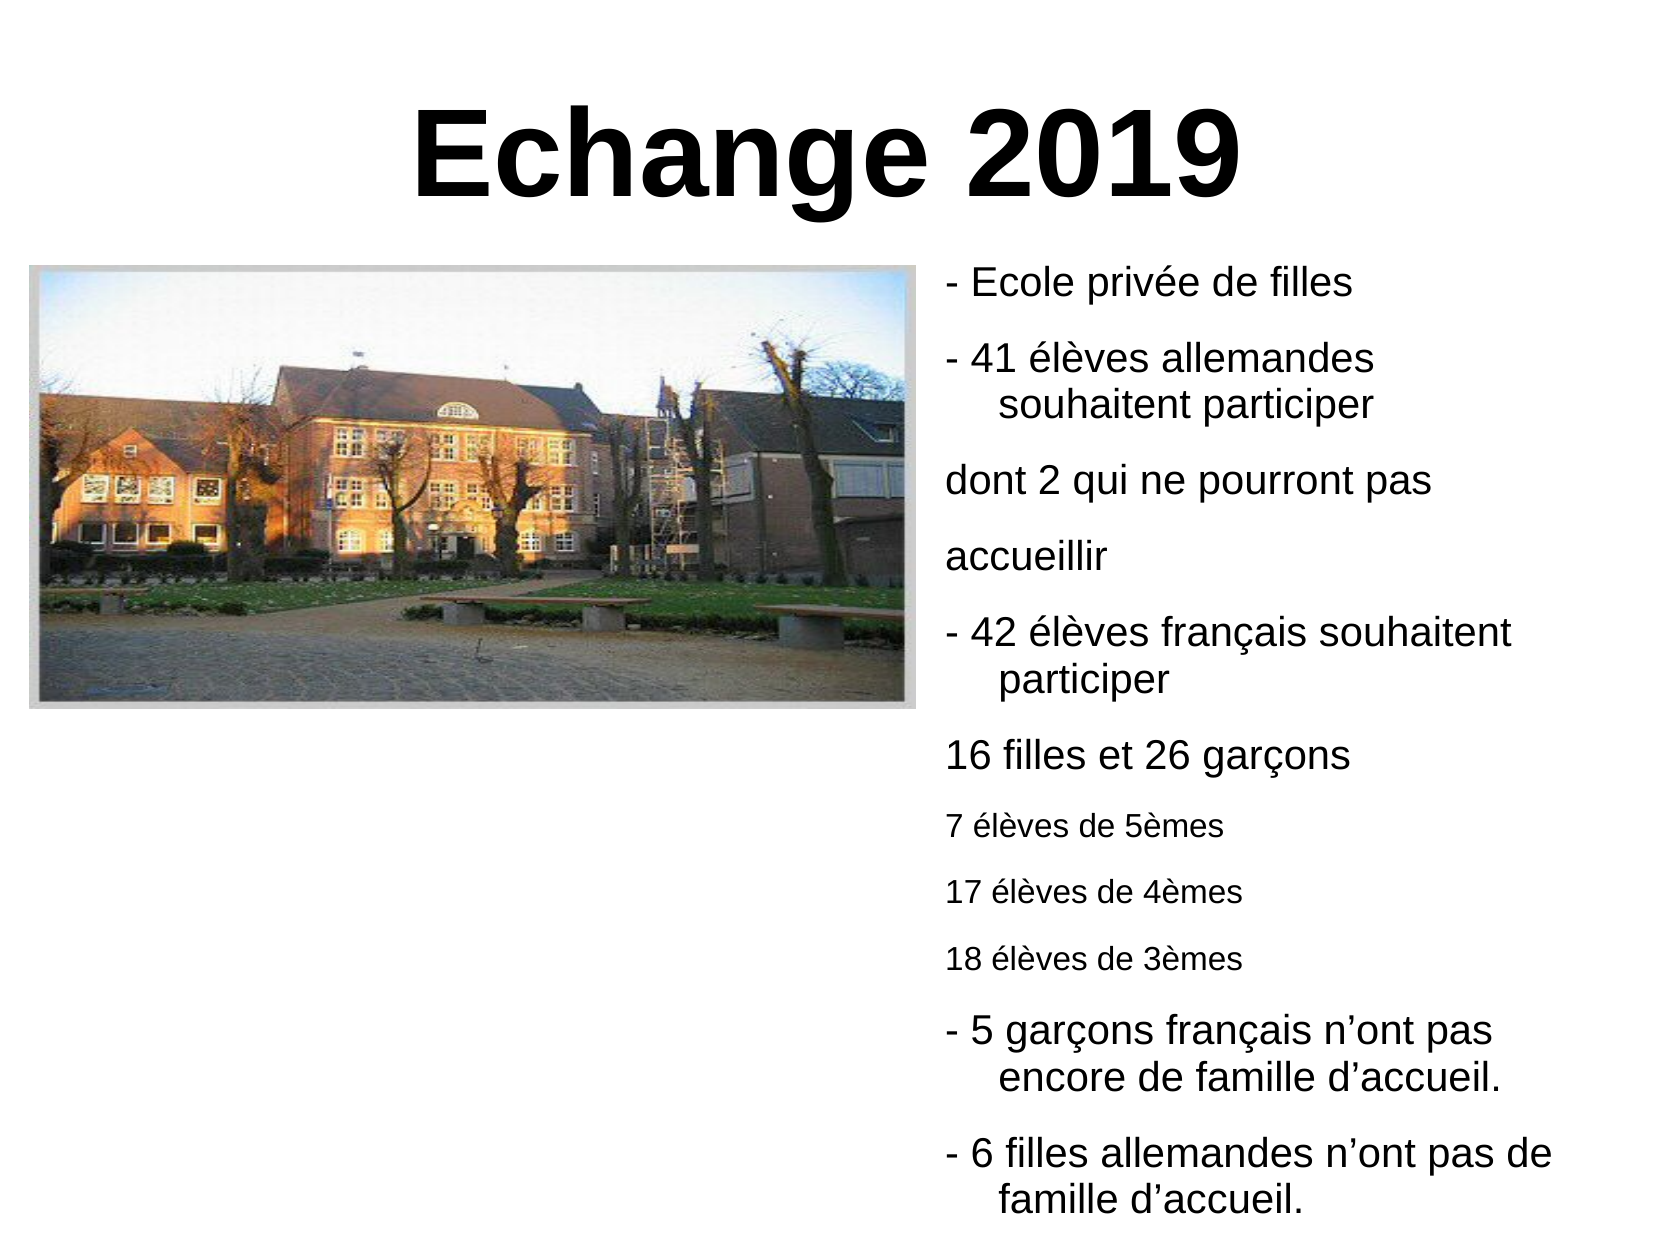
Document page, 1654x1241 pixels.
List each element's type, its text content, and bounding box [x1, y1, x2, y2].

picture [29, 265, 916, 709]
list - Ecole privée de filles - 41 élèves allemandes souhaitent participer dont 2 qui ne pourront pas accueillir - 42 élèves français souhaitent participer 16 filles et 26 garçons 7 élèves de 5èmes 17 élèves de 4èmes 18 élèves de 3èmes - 5 garçons français n’ont pas encore de famille d’accueil. - 6 filles allemandes n’ont pas de famille d’accueil. [927, 173, 1565, 1241]
title Echange 2019 [82, 49, 1571, 257]
